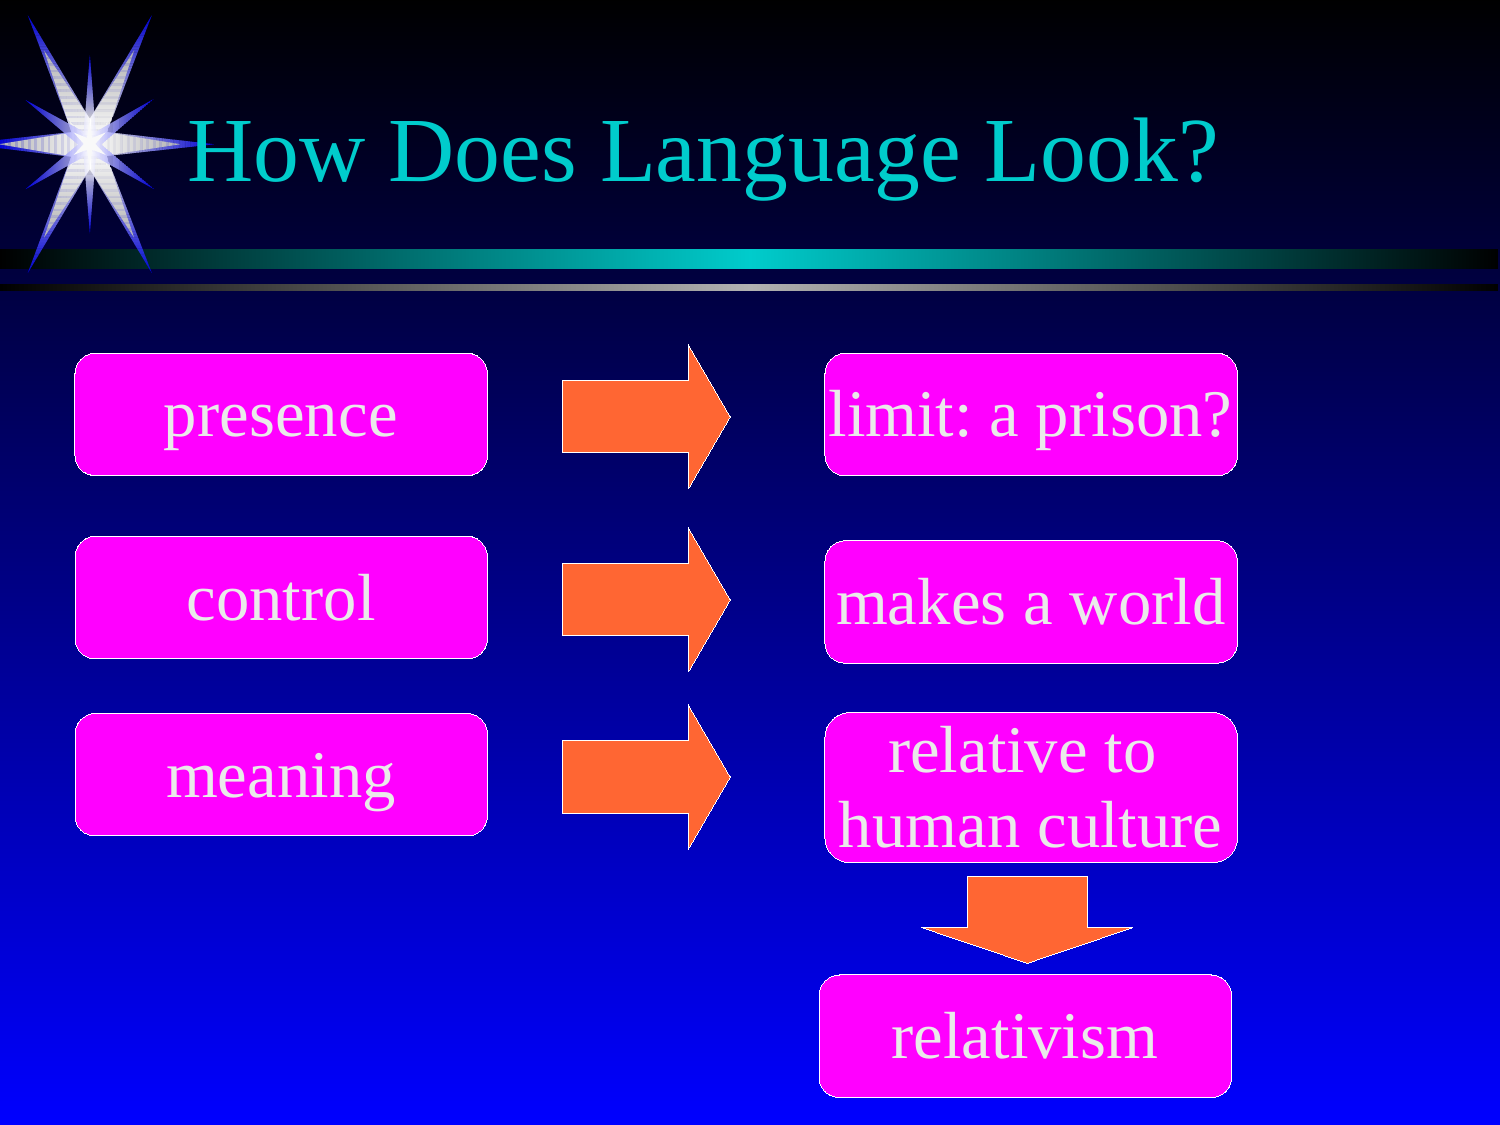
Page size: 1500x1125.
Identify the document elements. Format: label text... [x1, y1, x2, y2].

text_box relativism [819, 974, 1232, 1098]
text_box limit: a prison? [824, 353, 1238, 476]
text_box presence [74, 353, 488, 476]
text_box meaning [75, 713, 488, 836]
text_box relative to human culture [824, 712, 1238, 863]
text_box [562, 344, 731, 489]
text_box control [75, 536, 488, 659]
text_box [562, 527, 731, 672]
text_box makes a world [824, 540, 1238, 664]
text_box [921, 876, 1133, 964]
title How Does Language Look? [187, 56, 1463, 244]
text_box [562, 704, 731, 850]
